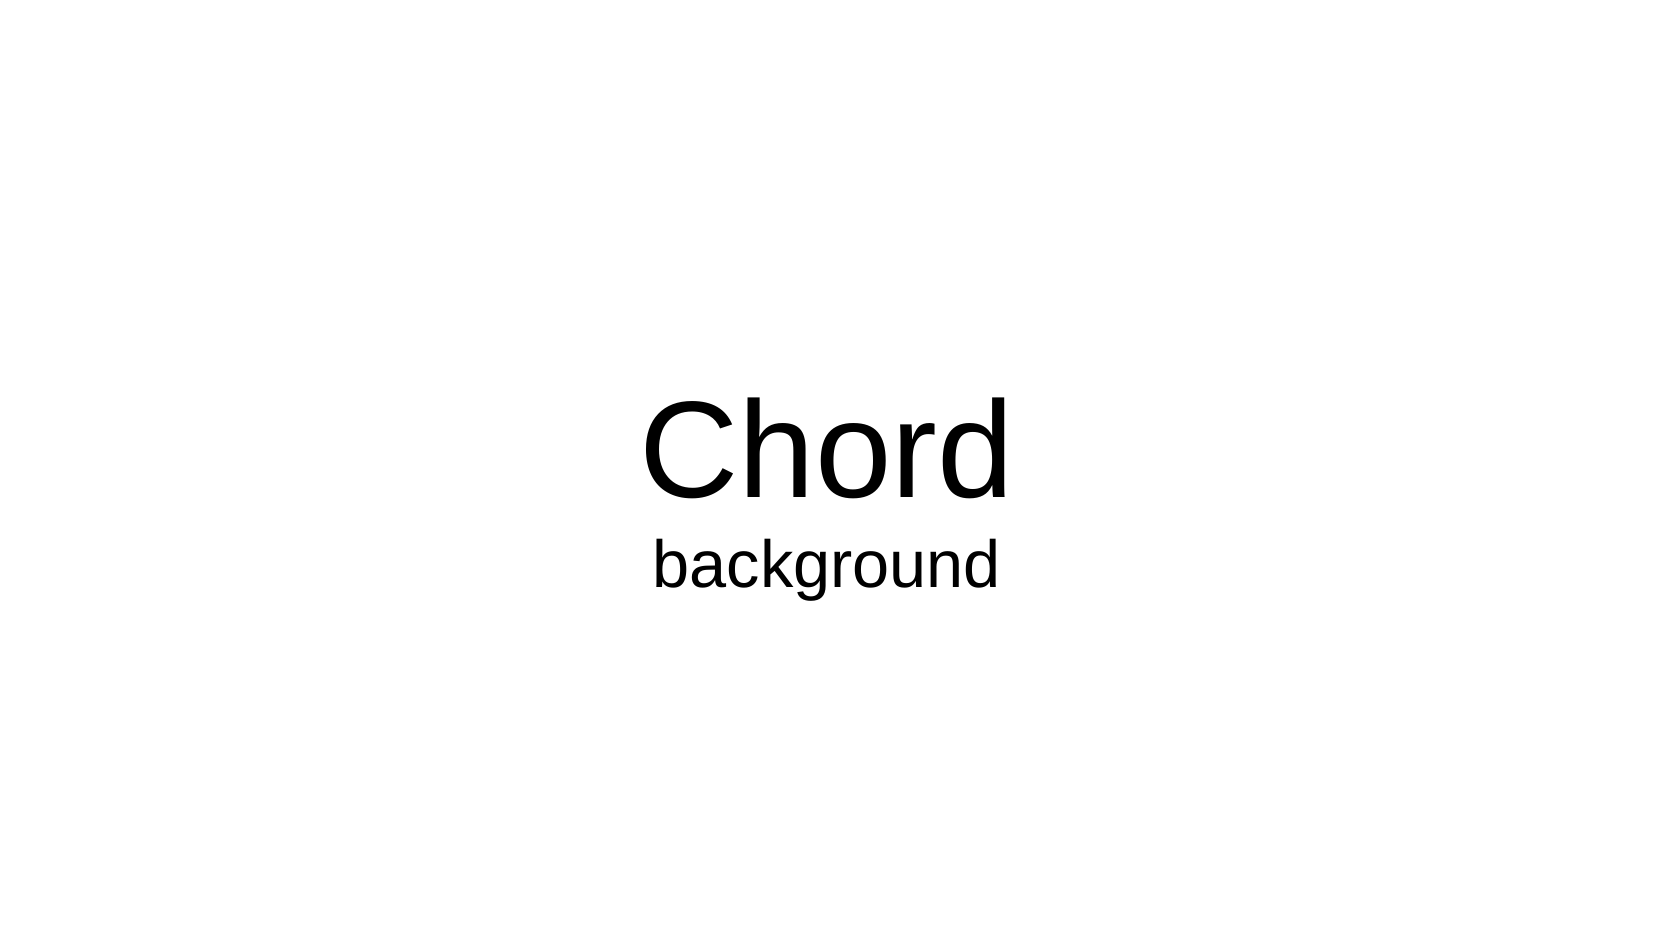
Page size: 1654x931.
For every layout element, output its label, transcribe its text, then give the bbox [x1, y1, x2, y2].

subtitle Chord background [82, 217, 1571, 758]
